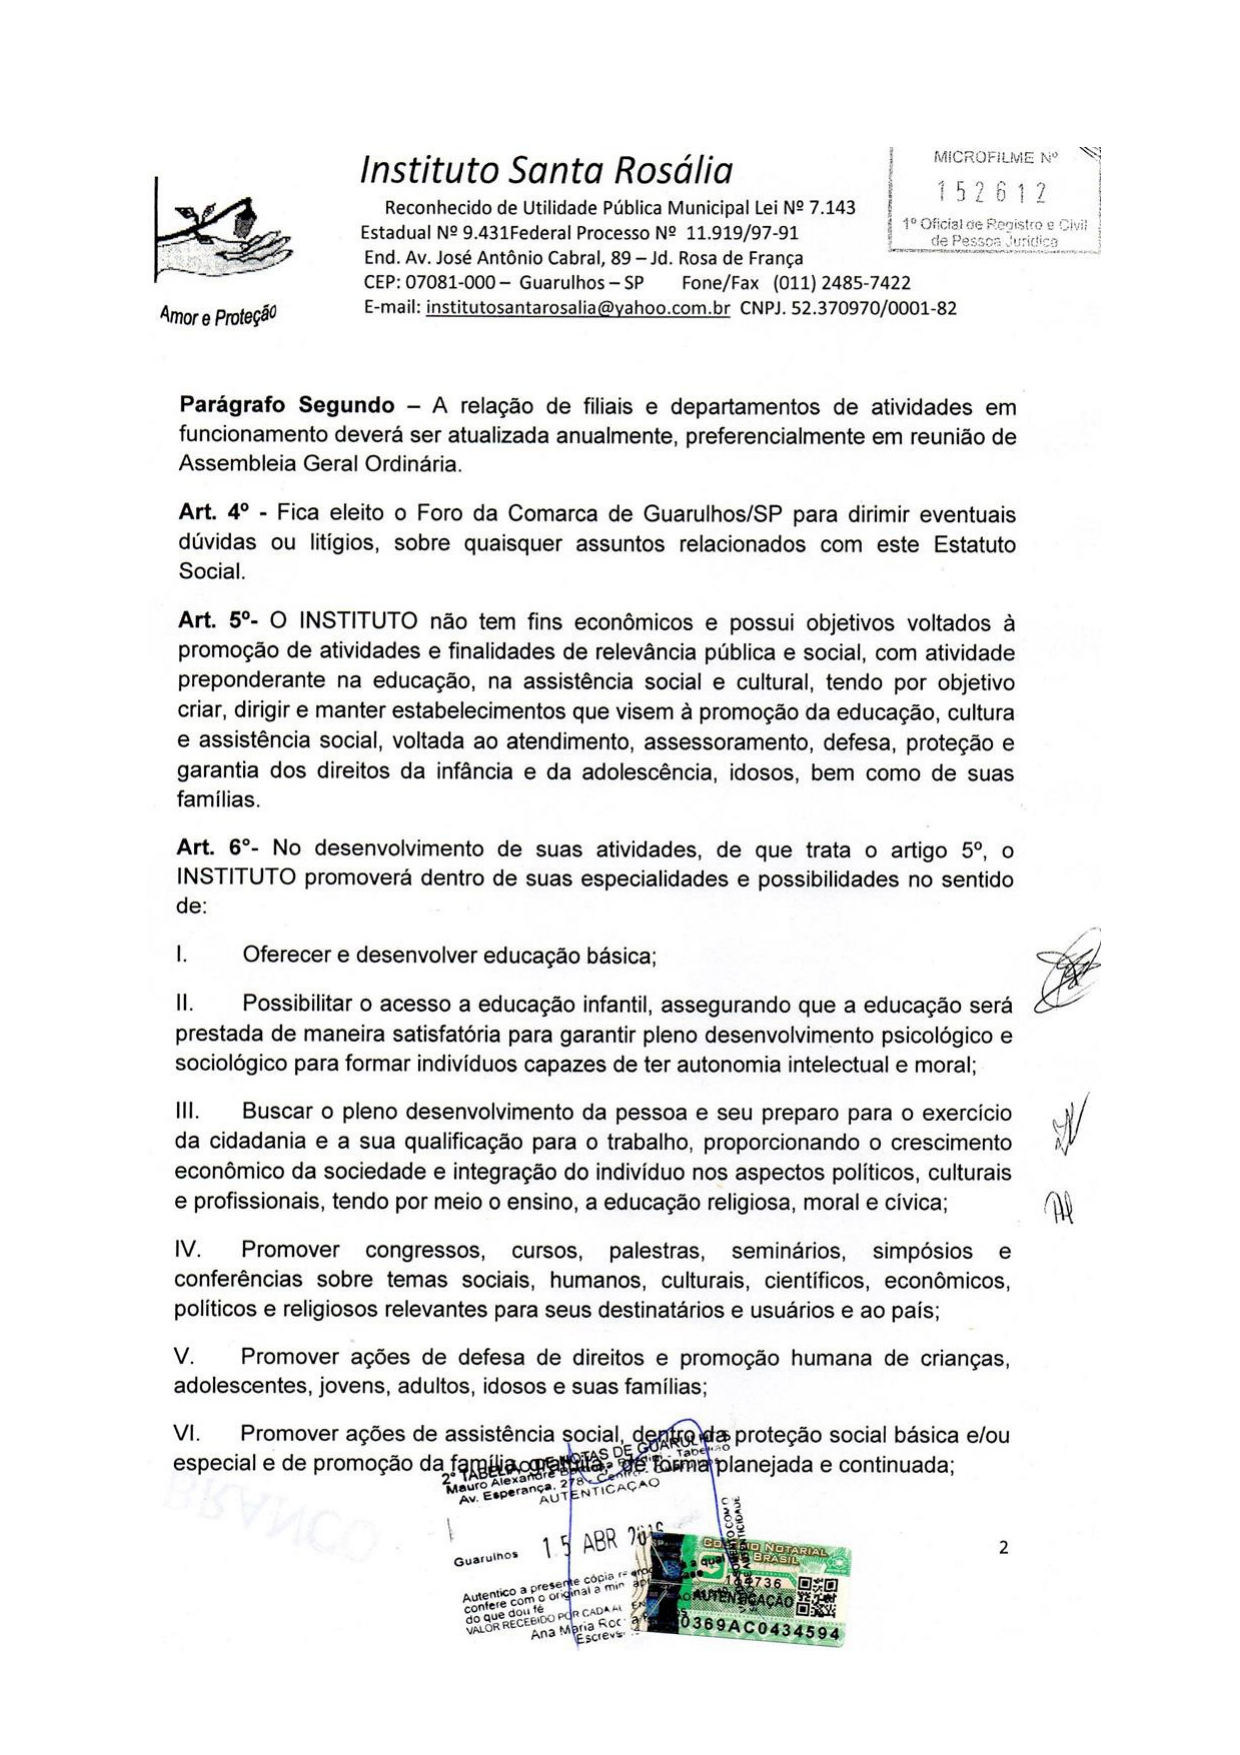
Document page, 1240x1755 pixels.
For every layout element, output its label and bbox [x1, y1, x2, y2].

text_box [148, 148, 1101, 1651]
